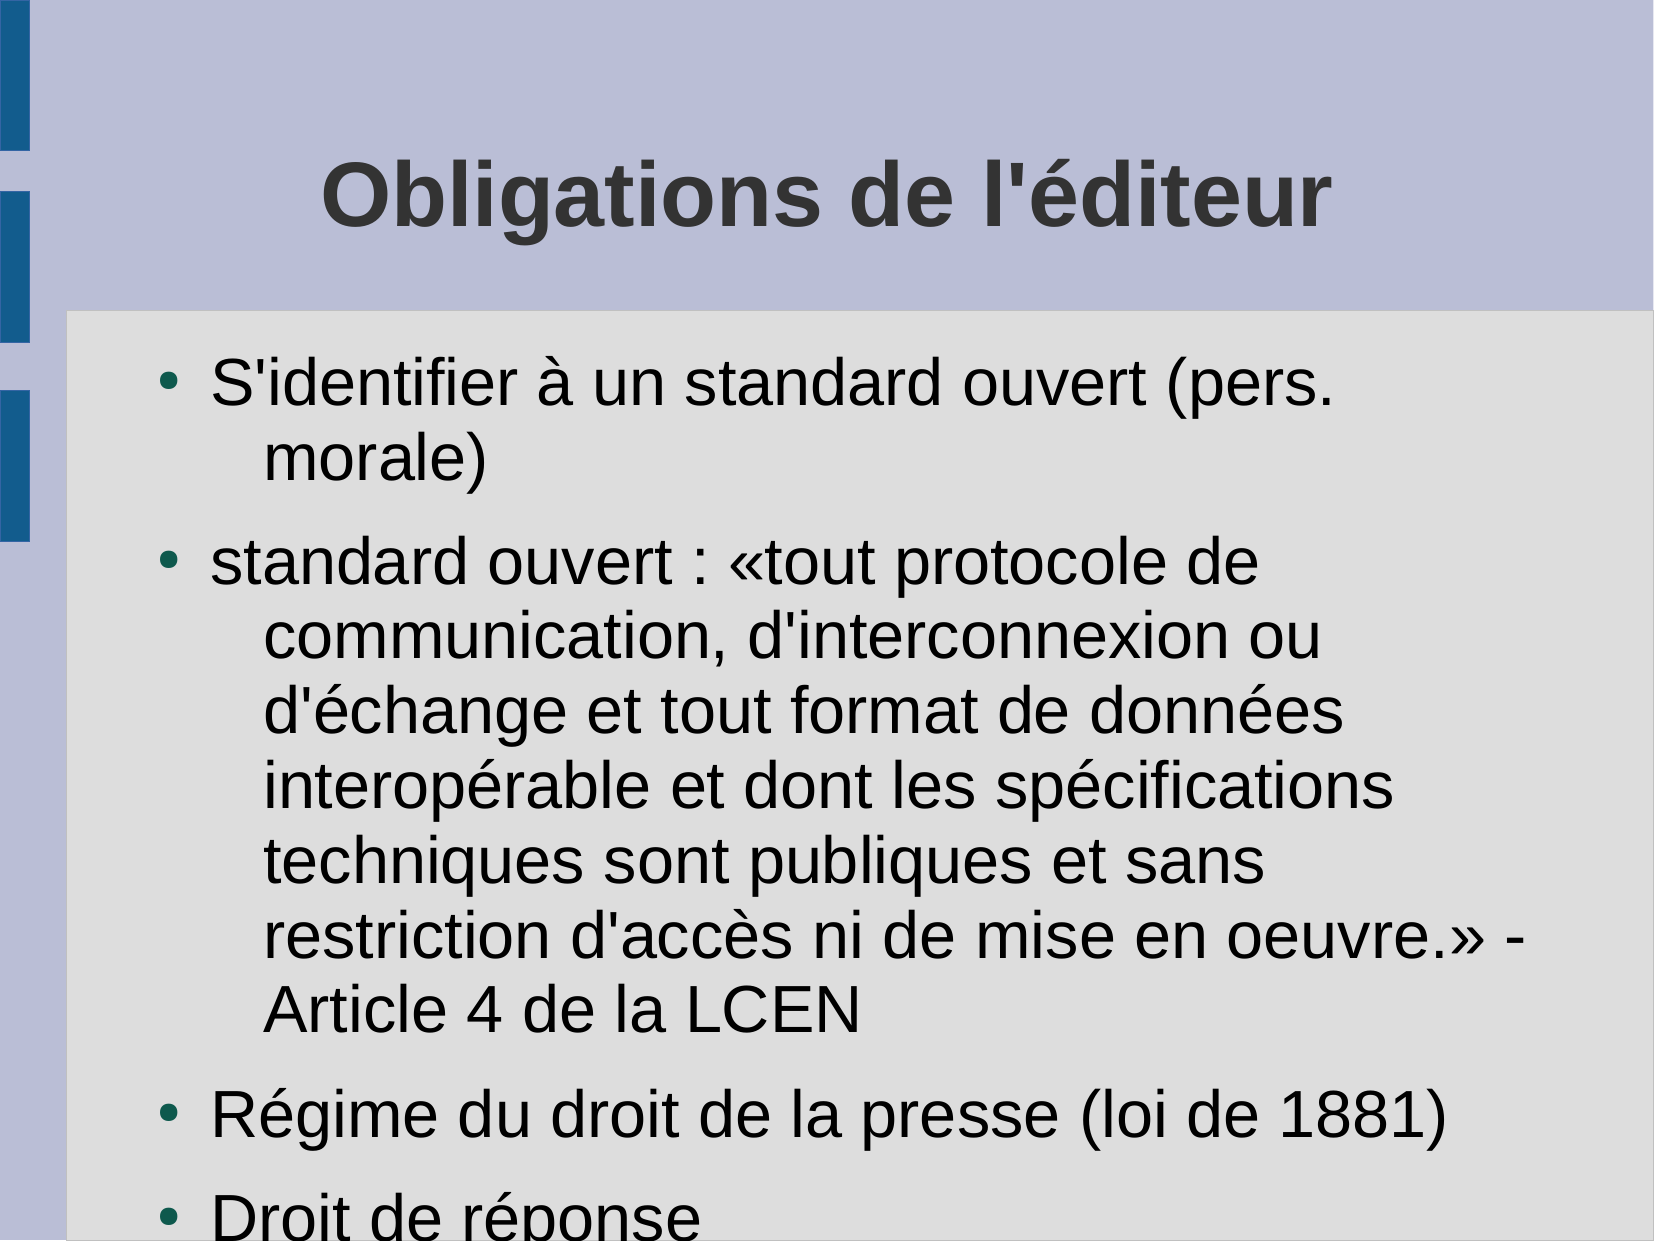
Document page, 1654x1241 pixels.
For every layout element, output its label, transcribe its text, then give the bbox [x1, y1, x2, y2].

title Obligations de l'éditeur [121, 91, 1534, 299]
list S'identifier à un standard ouvert (pers. morale) standard ouvert : «tout protocole de communication, d'interconnexion ou d'échange et tout format de données interopérable et dont les spécifications techniques sont publiques et sans restriction d'accès ni de mise en oeuvre.» - Article 4 de la LCEN Régime du droit de la presse (loi de 1881) Droit de réponse [121, 344, 1534, 1127]
